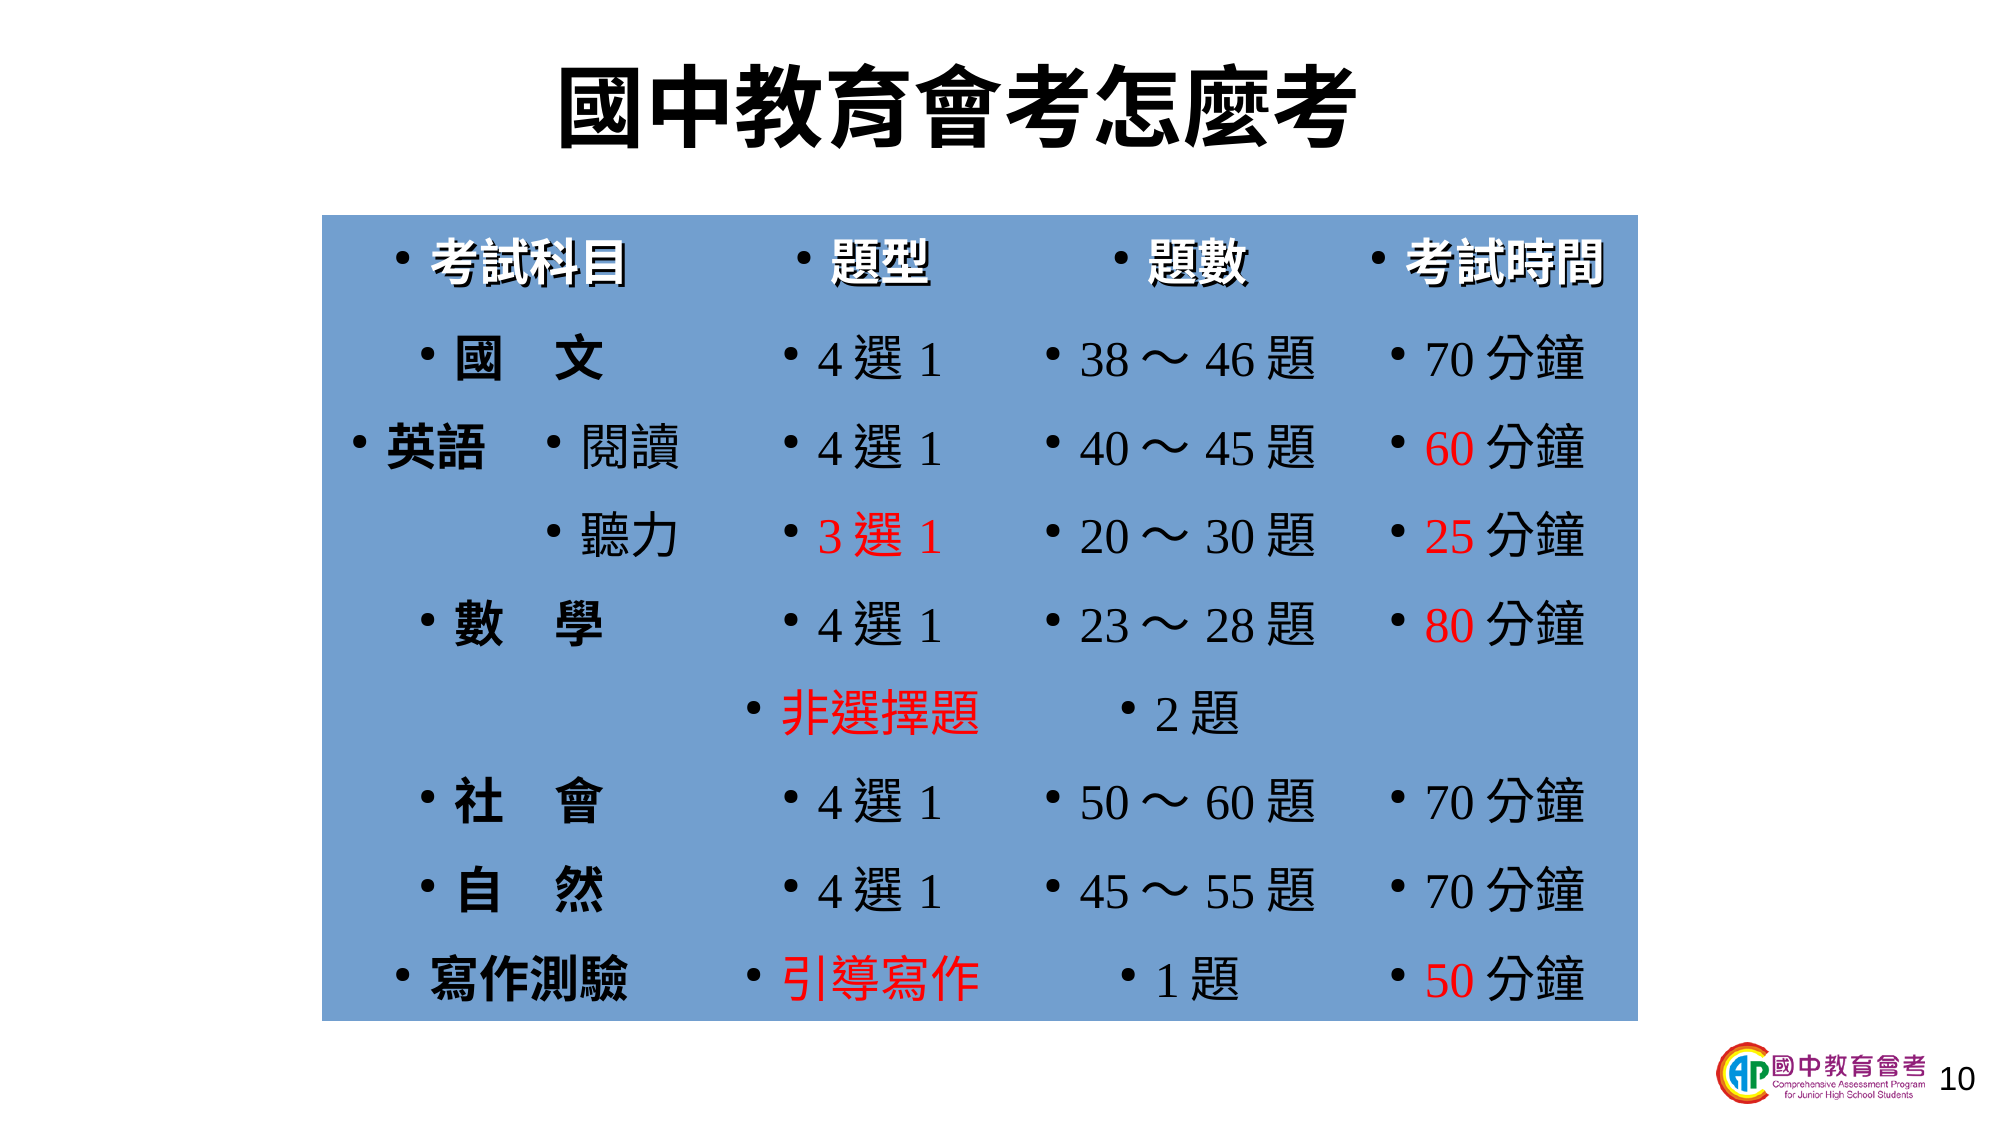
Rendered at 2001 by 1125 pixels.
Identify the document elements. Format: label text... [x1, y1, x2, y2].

table_cell 70分鐘 [1337, 843, 1638, 932]
table_cell 2題 [1024, 666, 1337, 755]
table_cell 70分鐘 [1337, 311, 1638, 400]
table_cell 國 文 [322, 311, 702, 400]
table_cell 非選擇題 [702, 666, 1024, 755]
table_cell 英語 [322, 400, 515, 577]
table_cell 23～28題 [1024, 577, 1337, 666]
table_cell 3選1 [702, 489, 1024, 577]
table_cell 引導寫作 [702, 932, 1024, 1021]
table_header 考試時間 [1337, 215, 1638, 311]
table_cell 1題 [1024, 932, 1337, 1021]
table_cell 50分鐘 [1337, 932, 1638, 1021]
table_cell 25分鐘 [1337, 489, 1638, 577]
table_cell 4選1 [702, 755, 1024, 843]
table_cell 4選1 [702, 400, 1024, 489]
table_cell 4選1 [702, 311, 1024, 400]
table_cell 寫作測驗 [322, 932, 702, 1021]
table_cell 38～46題 [1024, 311, 1337, 400]
table_cell 60分鐘 [1337, 400, 1638, 489]
table_cell 45～55題 [1024, 843, 1337, 932]
table_cell 50～60題 [1024, 755, 1337, 843]
title 國中教育會考怎麼考 [508, 41, 1409, 167]
table_cell 40～45題 [1024, 400, 1337, 489]
table_header 考試科目 [322, 215, 702, 311]
table_header 題數 [1024, 215, 1337, 311]
text_box [1923, 1047, 2000, 1108]
table_cell 70分鐘 [1337, 755, 1638, 843]
table_cell 社 會 [322, 755, 702, 843]
table_cell 聽力 [515, 489, 702, 577]
table_cell 80分鐘 [1337, 577, 1638, 755]
table_cell 閱讀 [515, 400, 702, 489]
table_cell 數 學 [322, 577, 702, 755]
table_header 題型 [702, 215, 1024, 311]
table_cell 自 然 [322, 843, 702, 932]
table_cell 4選1 [702, 577, 1024, 666]
table_cell 20～30題 [1024, 489, 1337, 577]
table_cell 4選1 [702, 843, 1024, 932]
